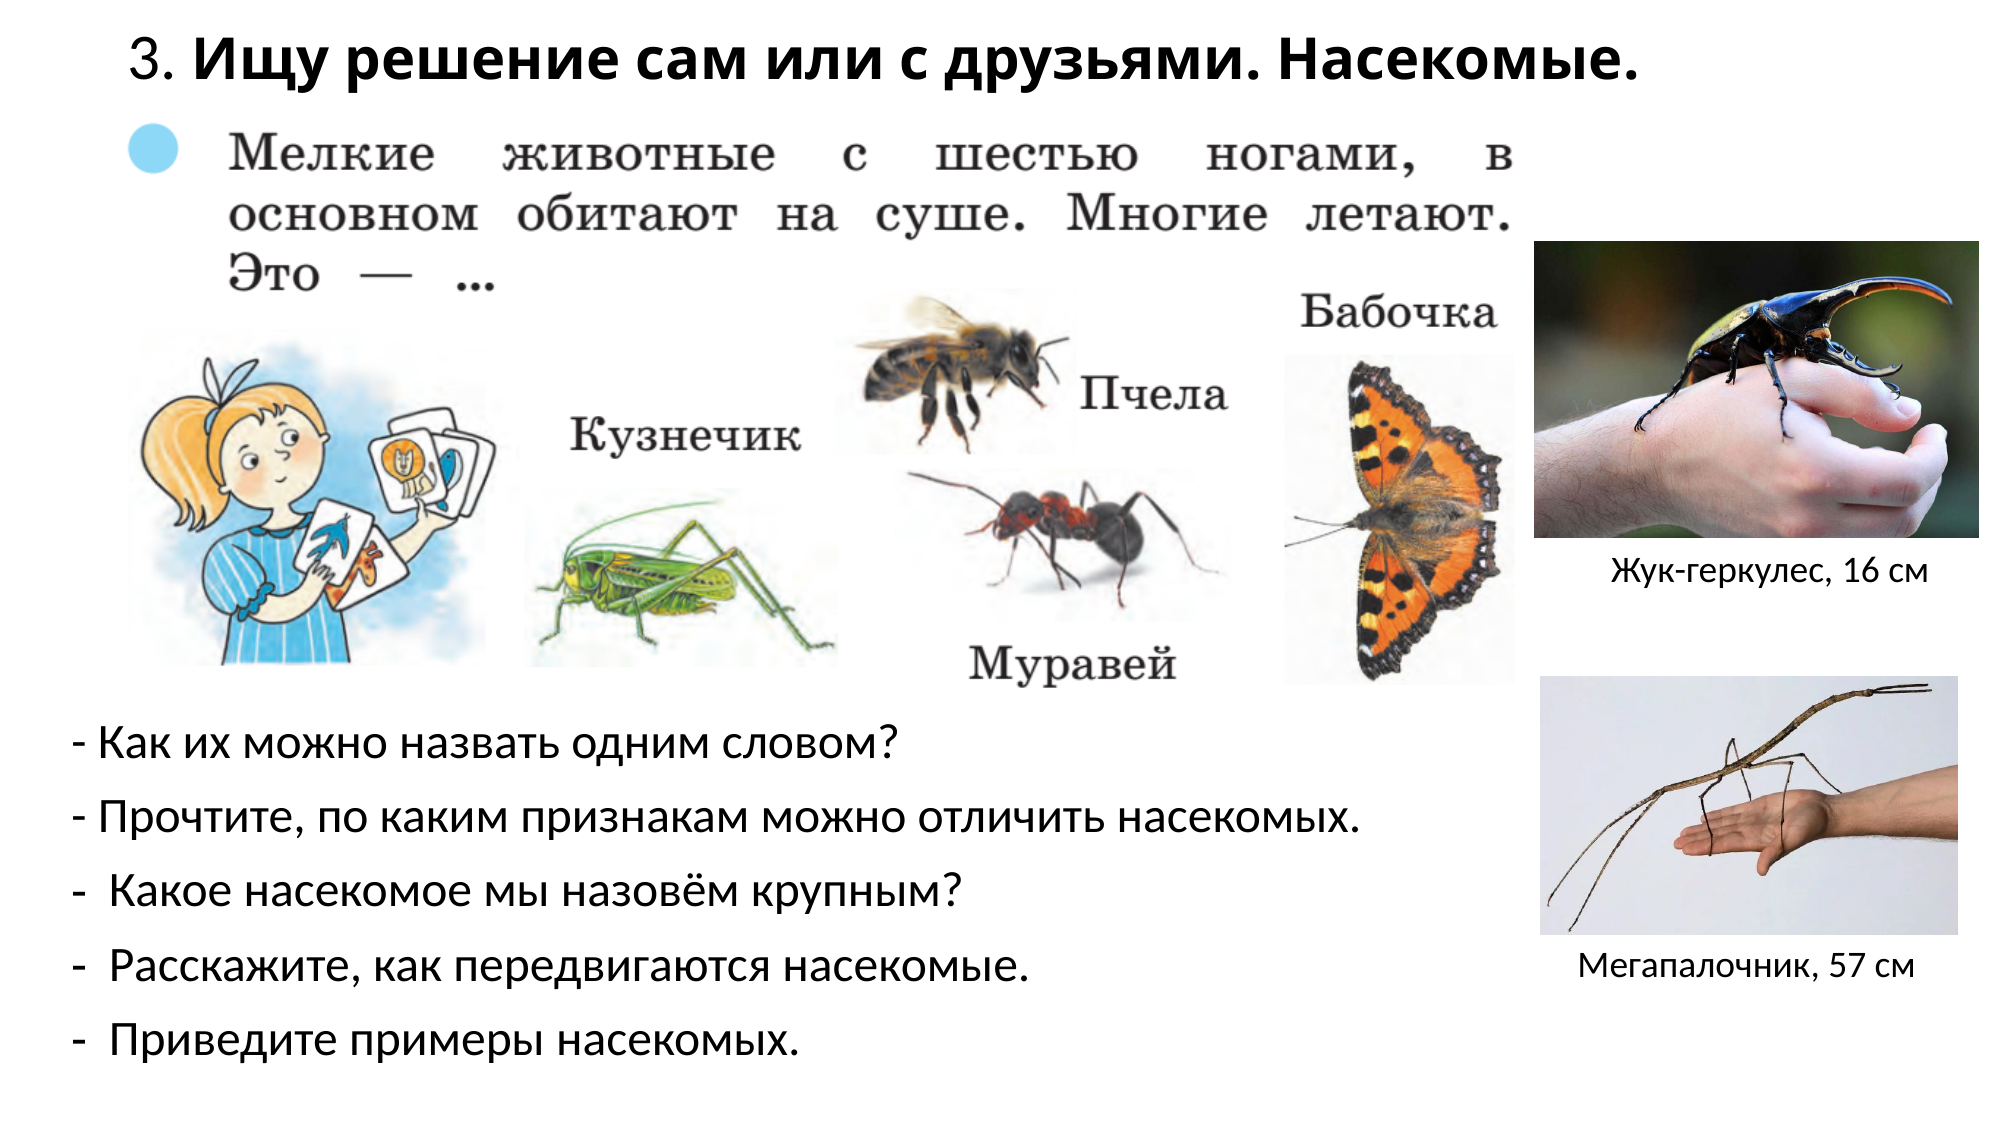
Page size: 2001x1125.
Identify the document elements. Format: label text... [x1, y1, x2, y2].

title 3. Ищу решение сам или с друзьями. Насекомые. [112, 15, 1838, 102]
text_box Мегапалочник, 57 см [1562, 932, 1936, 994]
picture [71, 101, 1979, 935]
text_box Жук-геркулес, 16 см [1596, 538, 1949, 599]
list - Как их можно назвать одним словом? - Прочтите, по каким признакам можно отличить насекомых. Какое насекомое мы назовём крупным? Расскажите, как передвигаются насекомые. Приведите примеры насекомых. [56, 708, 1511, 1074]
